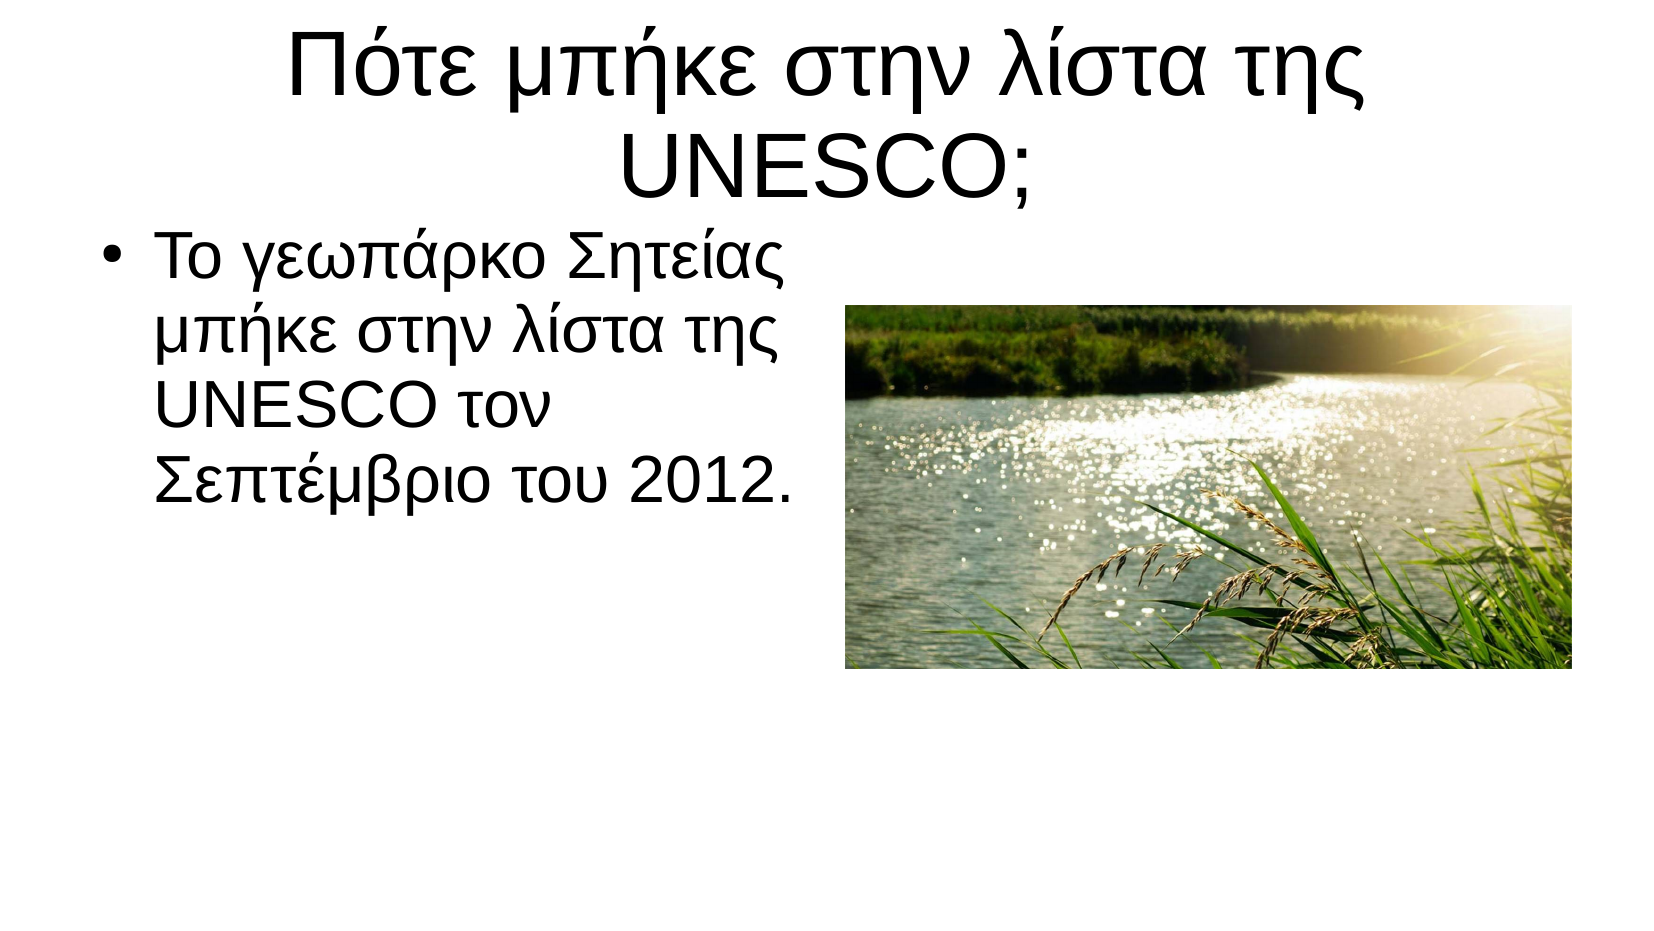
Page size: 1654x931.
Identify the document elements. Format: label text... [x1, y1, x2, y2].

list Το γεωπάρκο Σητείας μπήκε στην λίστα της UNESCO τον Σεπτέμβριο του 2012. [82, 217, 809, 758]
picture [845, 305, 1572, 669]
title Πότε μπήκε στην λίστα της UNESCO; [82, 12, 1571, 218]
